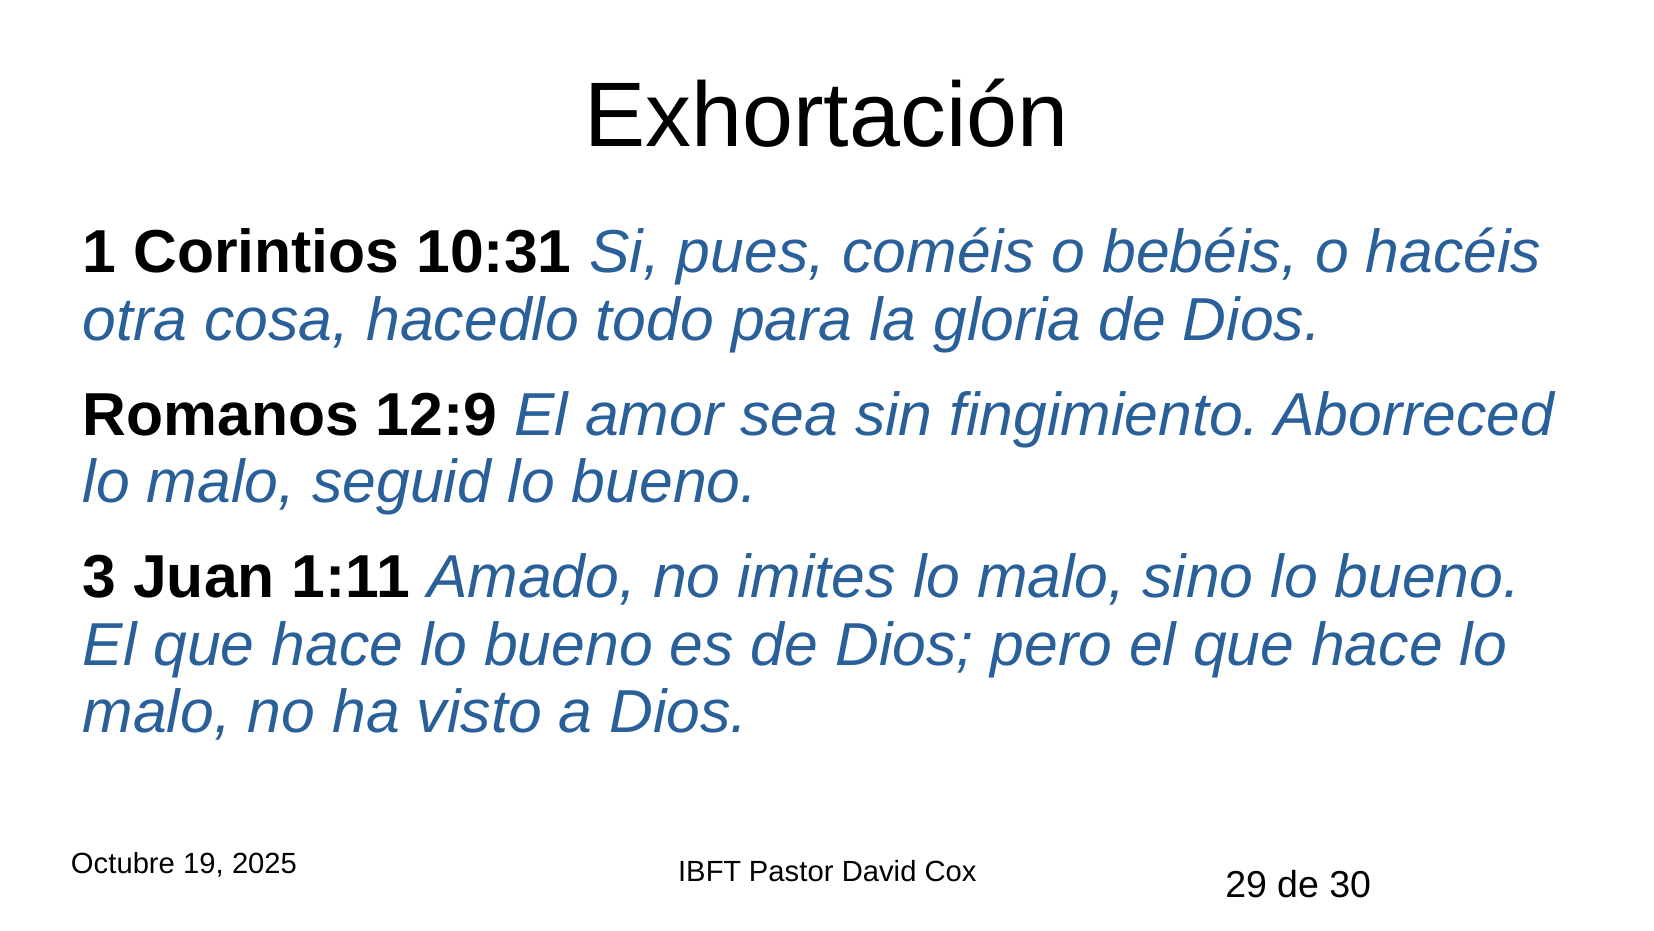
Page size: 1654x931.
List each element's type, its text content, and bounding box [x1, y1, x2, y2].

title Exhortación [82, 37, 1571, 193]
list 1 Corintios 10:31 Si, pues, coméis o bebéis, o hacéis otra cosa, hacedlo todo para la gloria de Dios. Romanos 12:9 El amor sea sin fingimiento. Aborreced lo malo, seguid lo bueno. 3 Juan 1:11 Amado, no imites lo malo, sino lo bueno. El que hace lo bueno es de Dios; pero el que hace lo malo, no ha visto a Dios. [82, 217, 1571, 758]
text_box <number> de 30 [1210, 856, 1418, 931]
text_box IBFT Pastor David Cox [565, 847, 1090, 912]
text_box Octubre 19, 2025 [56, 806, 451, 922]
